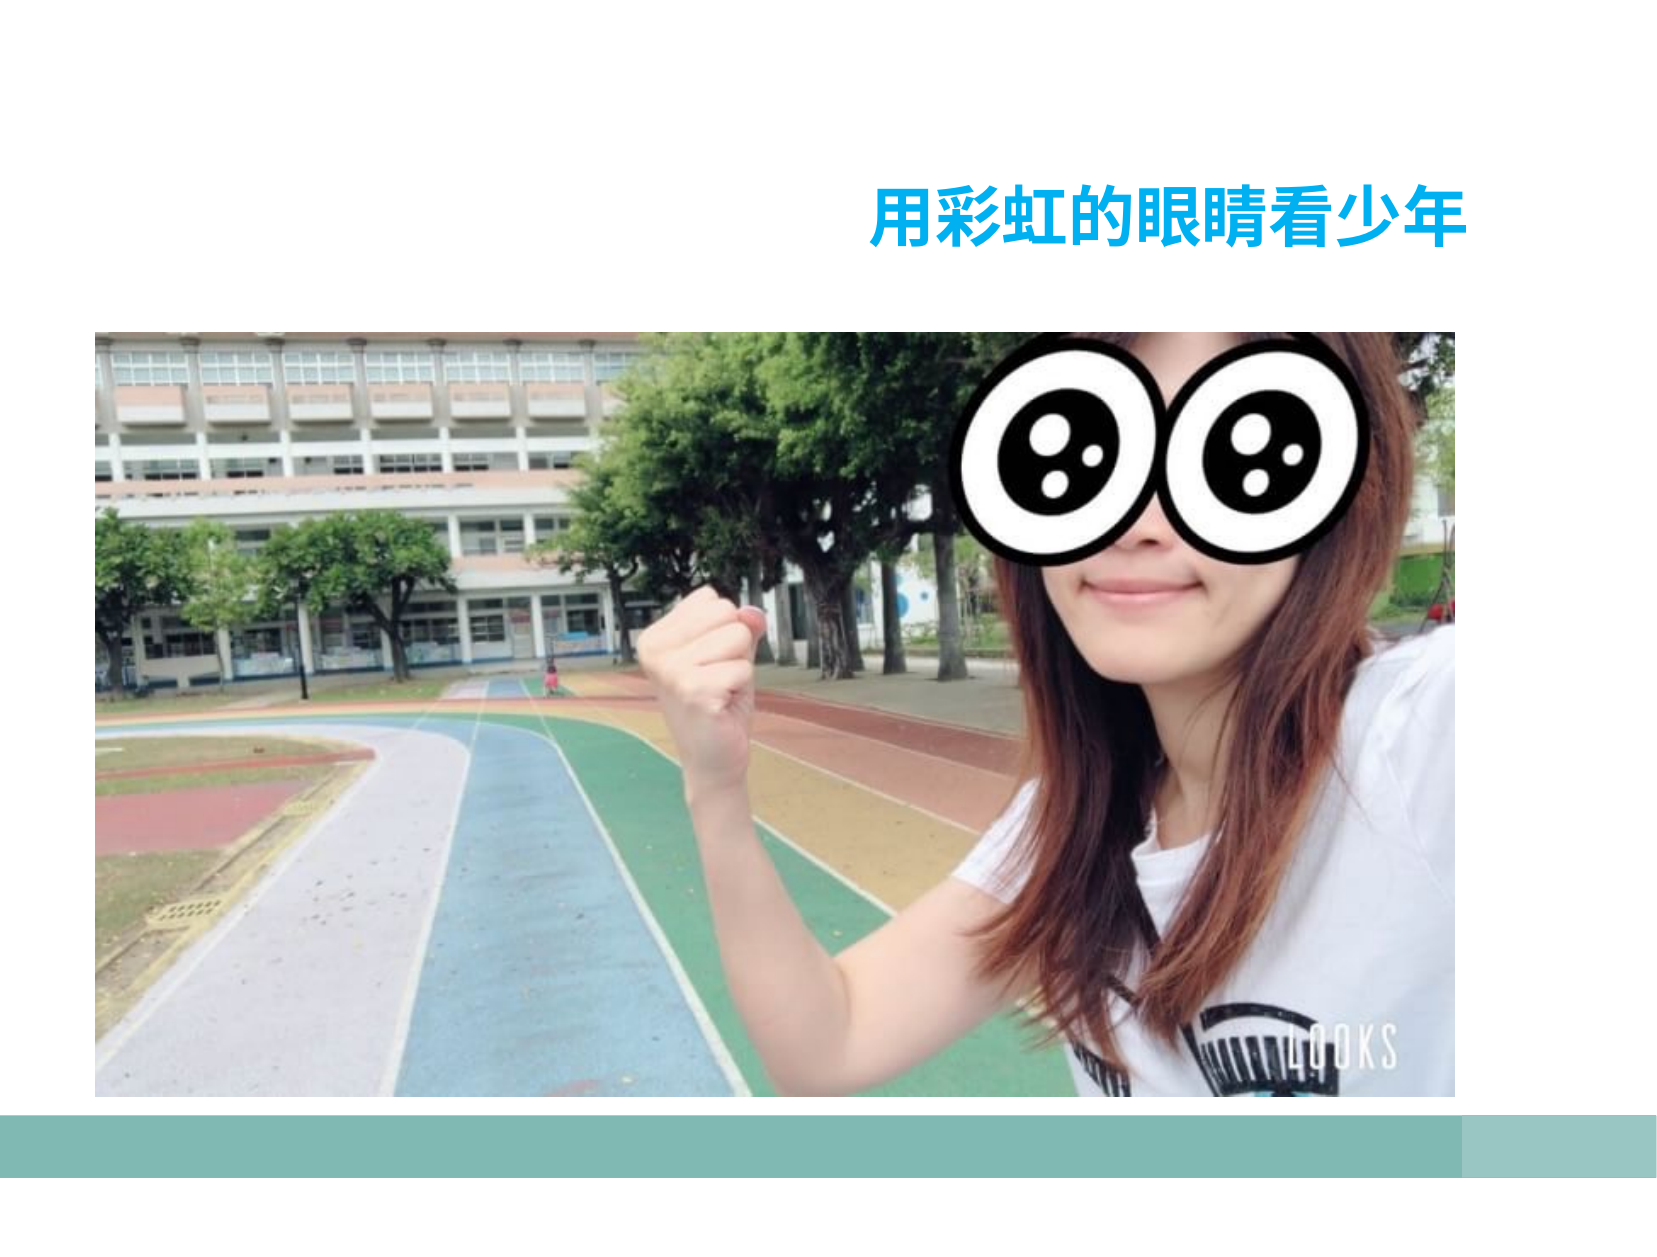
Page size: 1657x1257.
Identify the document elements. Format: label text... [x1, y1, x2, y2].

title 用彩虹的眼睛看少年 [851, 72, 1506, 358]
picture [95, 332, 1455, 1097]
